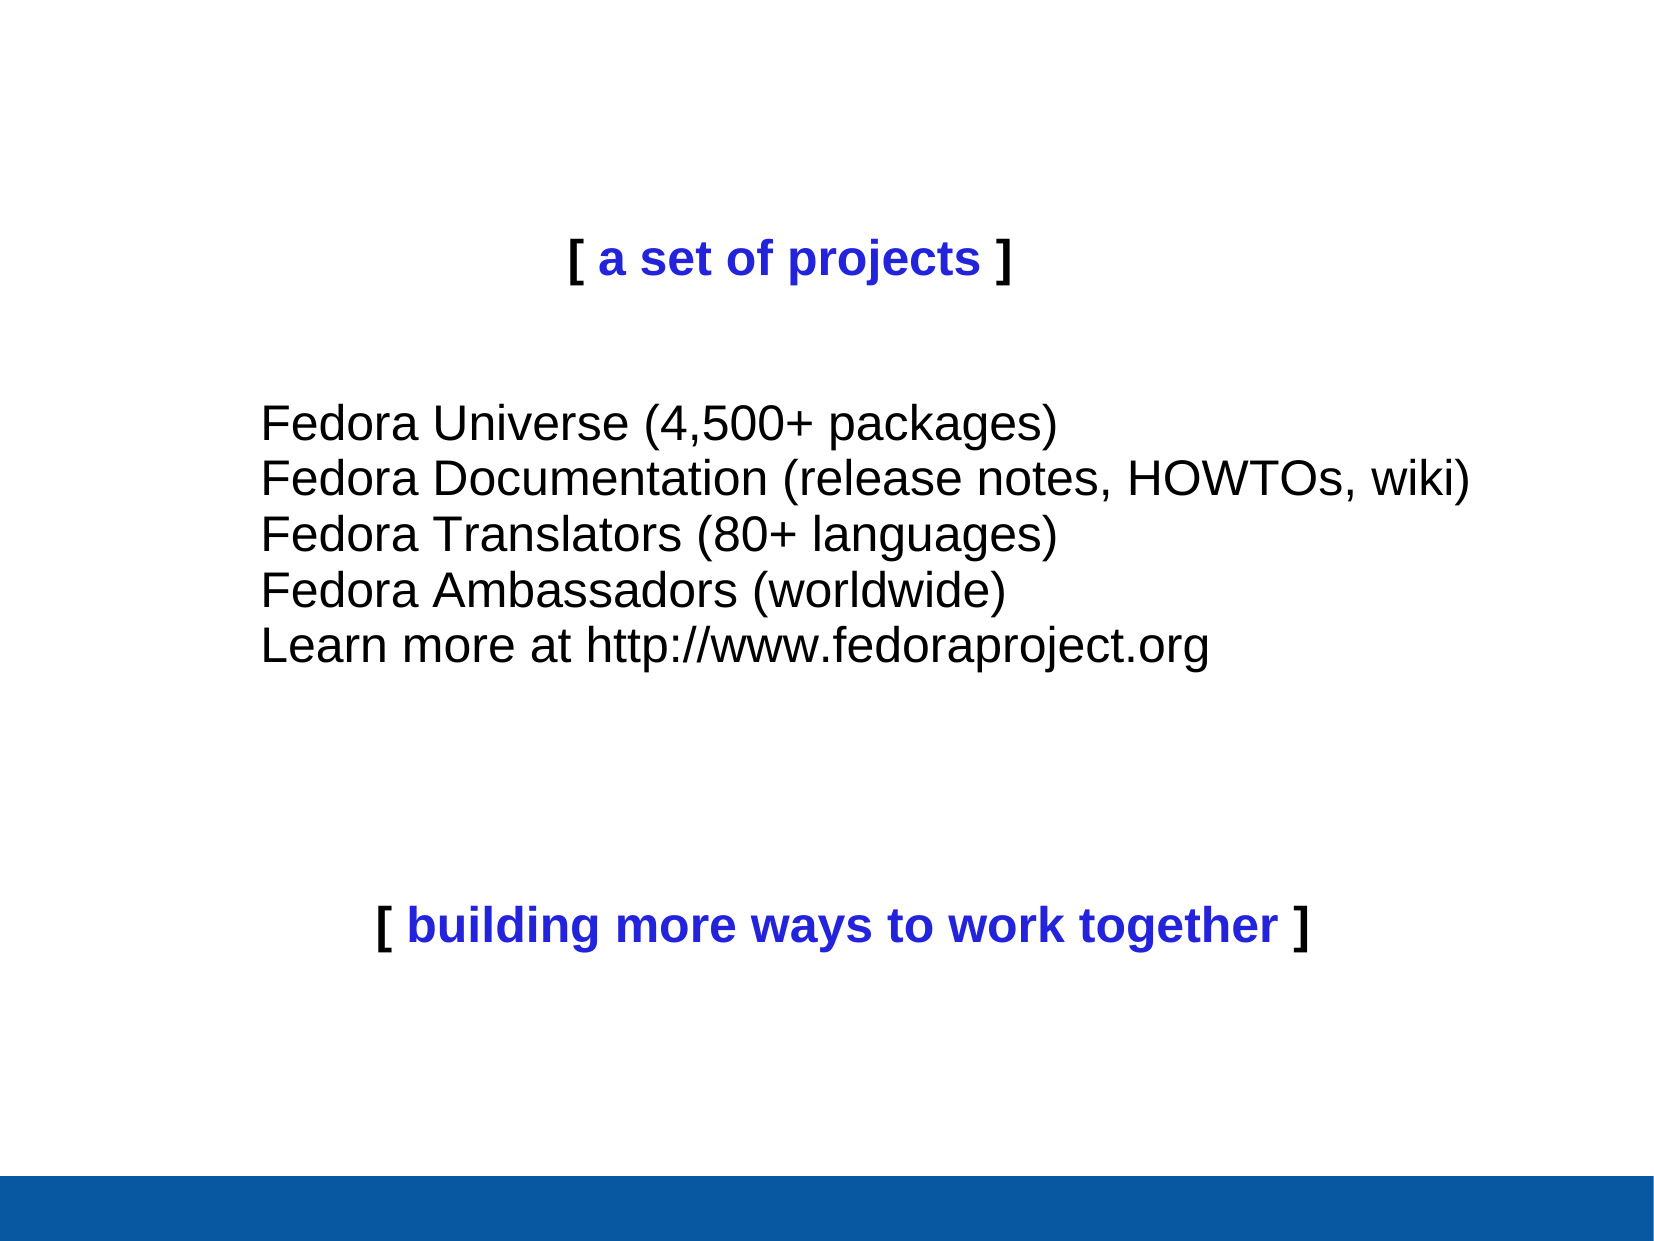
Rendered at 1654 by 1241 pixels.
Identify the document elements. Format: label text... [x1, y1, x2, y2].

text_box [ building more ways to work together ] [375, 897, 1407, 972]
picture [0, 1176, 1654, 1241]
text_box Fedora Universe (4,500+ packages) Fedora Documentation (release notes, HOWTOs, wiki) Fedora Translators (80+ languages) Fedora Ambassadors (worldwide) Learn more at http://www.fedoraproject.org [260, 394, 1472, 801]
text_box [ a set of projects ] [567, 230, 1013, 287]
